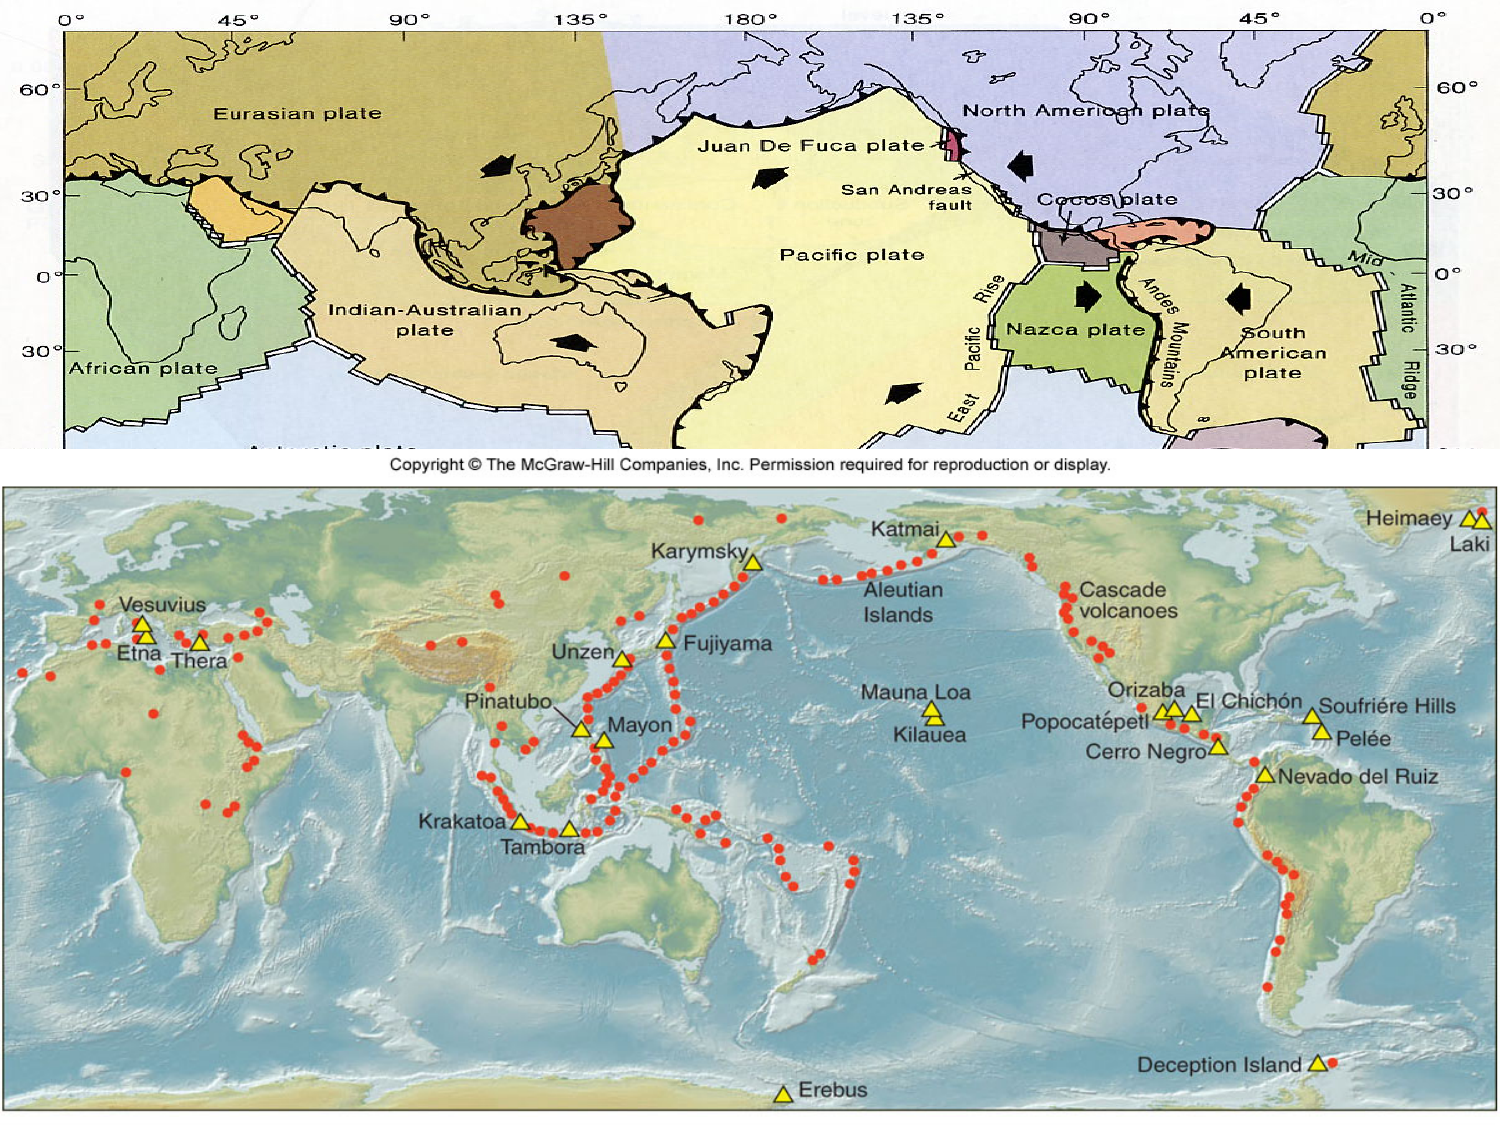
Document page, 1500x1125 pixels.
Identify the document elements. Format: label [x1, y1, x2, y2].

text_box [0, 450, 1500, 1125]
picture [0, 0, 1500, 450]
